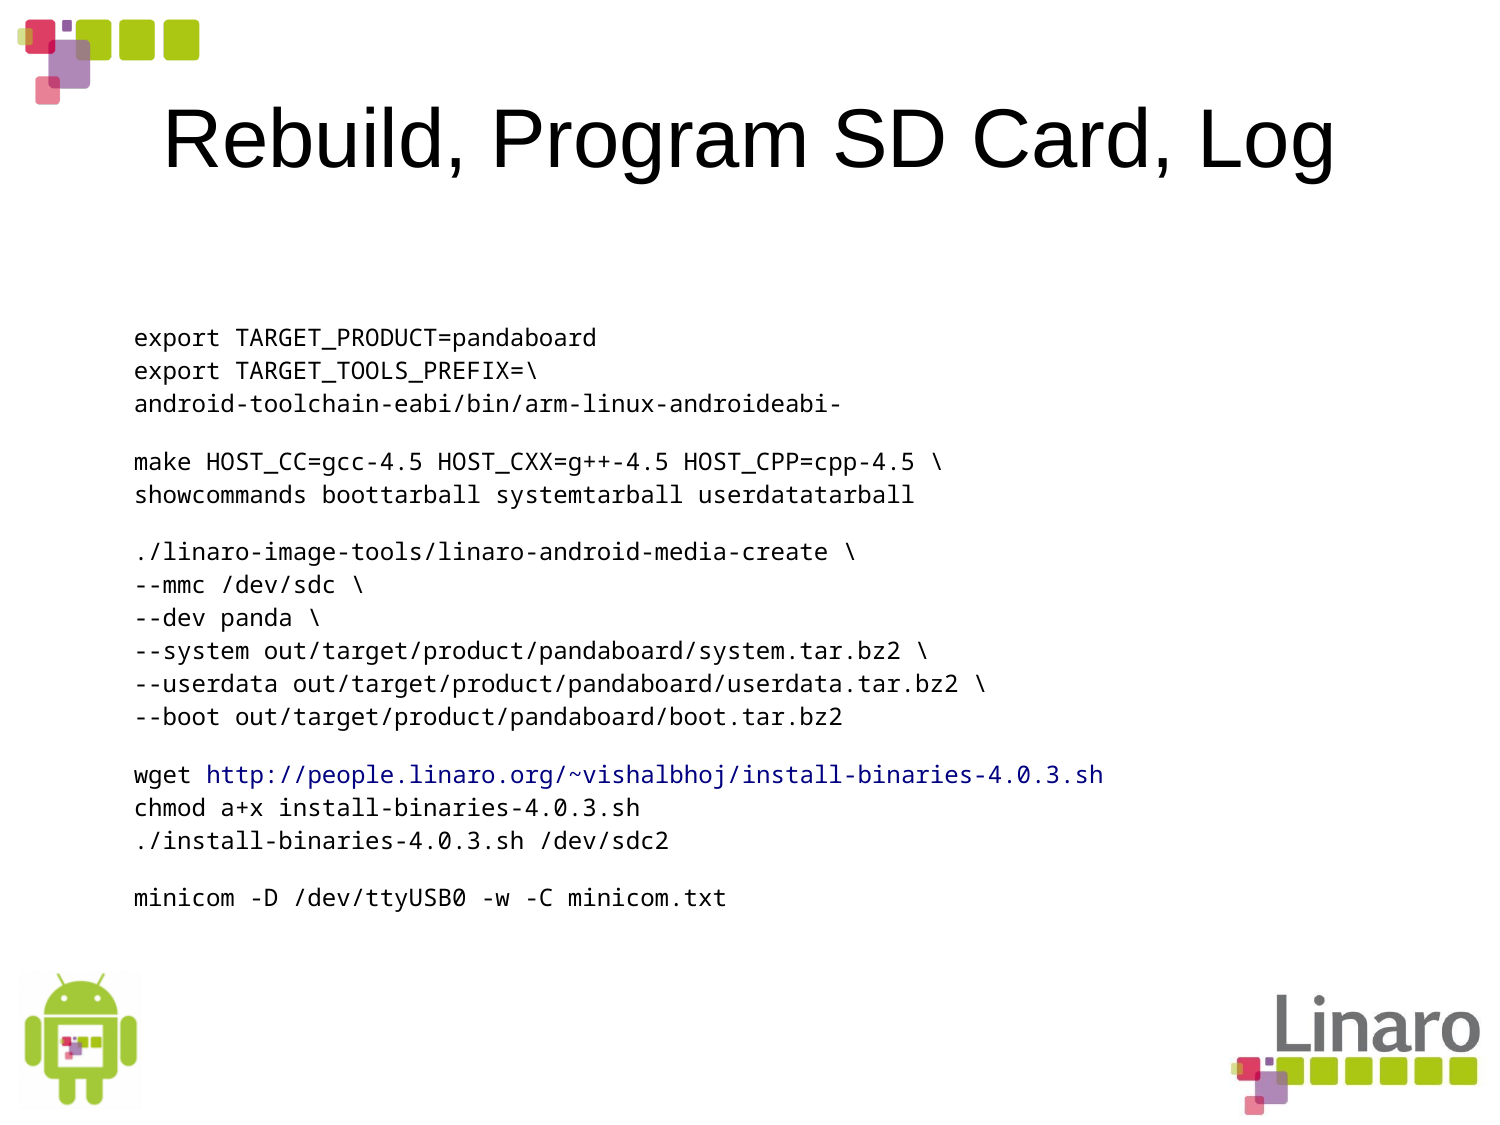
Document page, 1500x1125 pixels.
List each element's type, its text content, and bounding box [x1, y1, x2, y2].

list export TARGET_PRODUCT=pandaboard export TARGET_TOOLS_PREFIX=\ android-toolchain-eabi/bin/arm-linux-androideabi- make HOST_CC=gcc-4.5 HOST_CXX=g++-4.5 HOST_CPP=cpp-4.5 \ showcommands boottarball systemtarball userdatatarball ./linaro-image-tools/linaro-android-media-create \ --mmc /dev/sdc \ --dev panda \ --system out/target/product/pandaboard/system.tar.bz2 \ --userdata out/target/product/pandaboard/userdata.tar.bz2 \ --boot out/target/product/pandaboard/boot.tar.bz2 wget http://people.linaro.org/~vishalbhoj/install-binaries-4.0.3.sh chmod a+x install-binaries-4.0.3.sh ./install-binaries-4.0.3.sh /dev/sdc2 minicom -D /dev/ttyUSB0 -w -C minicom.txt [74, 263, 1425, 916]
title Rebuild, Program SD Card, Log [74, 44, 1425, 233]
picture [1219, 986, 1491, 1123]
picture [16, 12, 205, 121]
picture [18, 971, 142, 1109]
